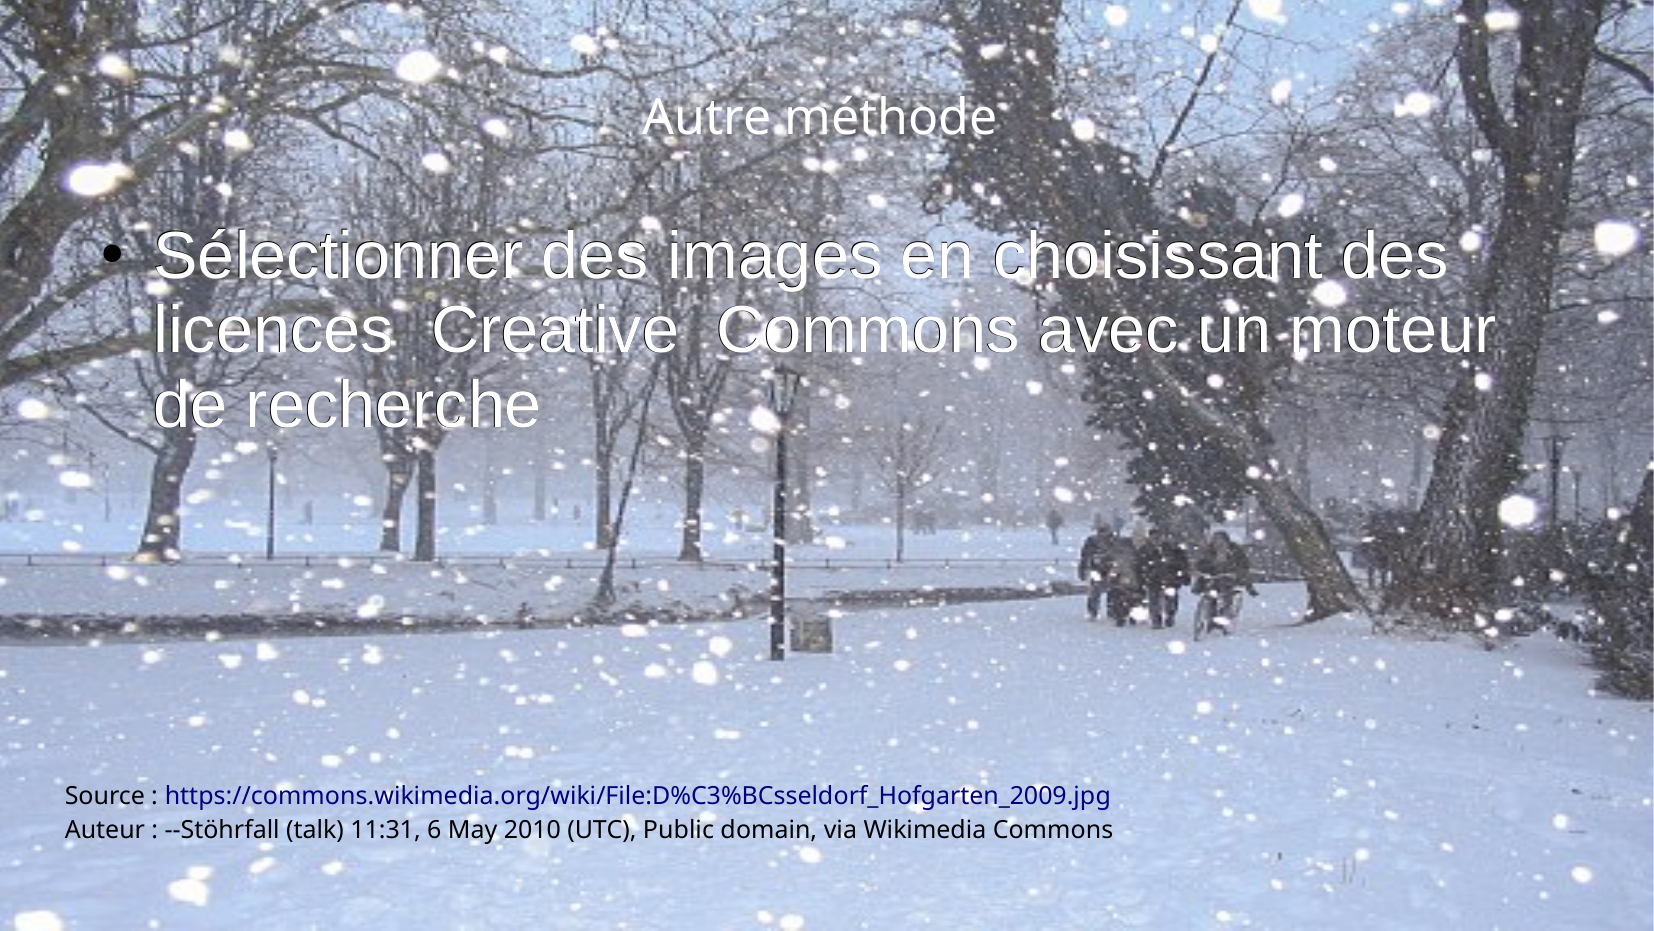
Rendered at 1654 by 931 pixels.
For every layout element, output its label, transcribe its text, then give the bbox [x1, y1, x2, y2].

text_box Source : https://commons.wikimedia.org/wiki/File:D%C3%BCsseldorf_Hofgarten_2009.jpg Auteur : --Stöhrfall (talk) 11:31, 6 May 2010 (UTC), Public domain, via Wikimedia Commons [49, 769, 1143, 855]
picture [0, 0, 1654, 931]
list Sélectionner des images en choisissant des licences Creative Commons avec un moteur de recherche [82, 217, 1571, 758]
title Autre méthode [82, 37, 1571, 193]
